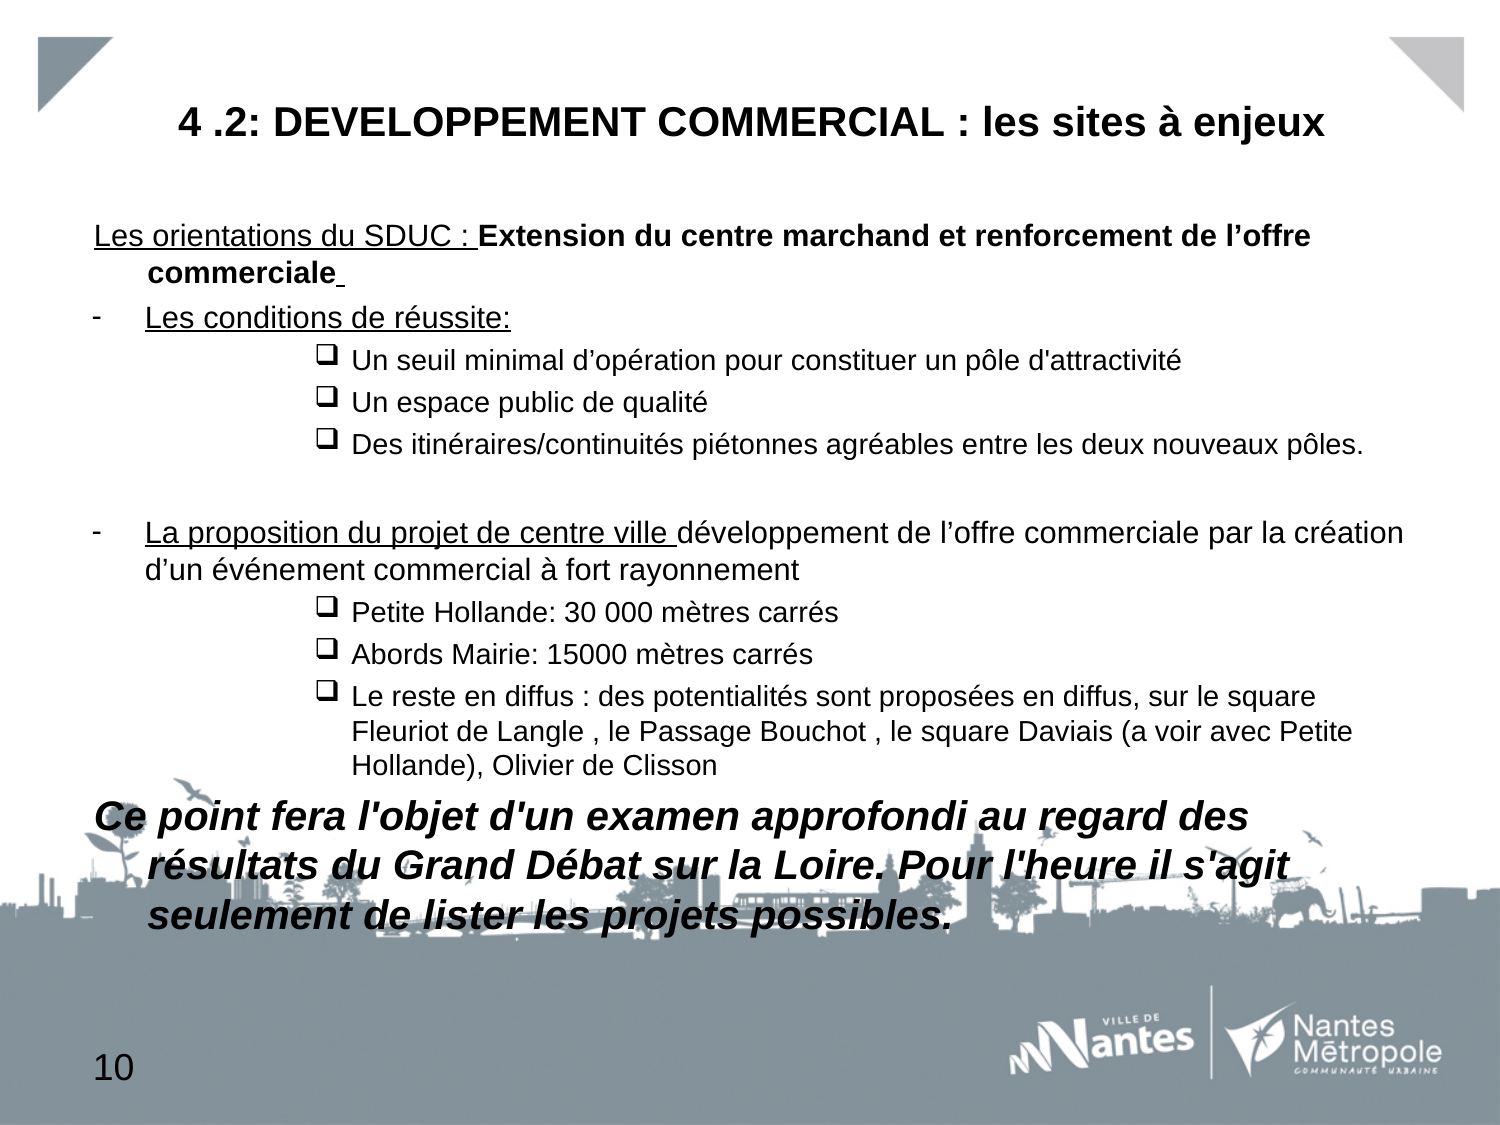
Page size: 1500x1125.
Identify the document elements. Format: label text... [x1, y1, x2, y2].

title 4 .2: DEVELOPPEMENT COMMERCIAL : les sites à enjeux [76, 54, 1427, 185]
picture [0, 0, 1500, 1125]
list Les orientations du SDUC : Extension du centre marchand et renforcement de l’offre commerciale Les conditions de réussite: Un seuil minimal d’opération pour constituer un pôle d'attractivité Un espace public de qualité Des itinéraires/continuités piétonnes agréables entre les deux nouveaux pôles. La proposition du projet de centre ville développement de l’offre commerciale par la création d’un événement commercial à fort rayonnement Petite Hollande: 30 000 mètres carrés Abords Mairie: 15000 mètres carrés Le reste en diffus : des potentialités sont proposées en diffus, sur le square Fleuriot de Langle , le Passage Bouchot , le square Daviais (a voir avec Petite Hollande), Olivier de Clisson Ce point fera l'objet d'un examen approfondi au regard des résultats du Grand Débat sur la Loire. Pour l'heure il s'agit seulement de lister les projets possibles. [76, 207, 1427, 953]
